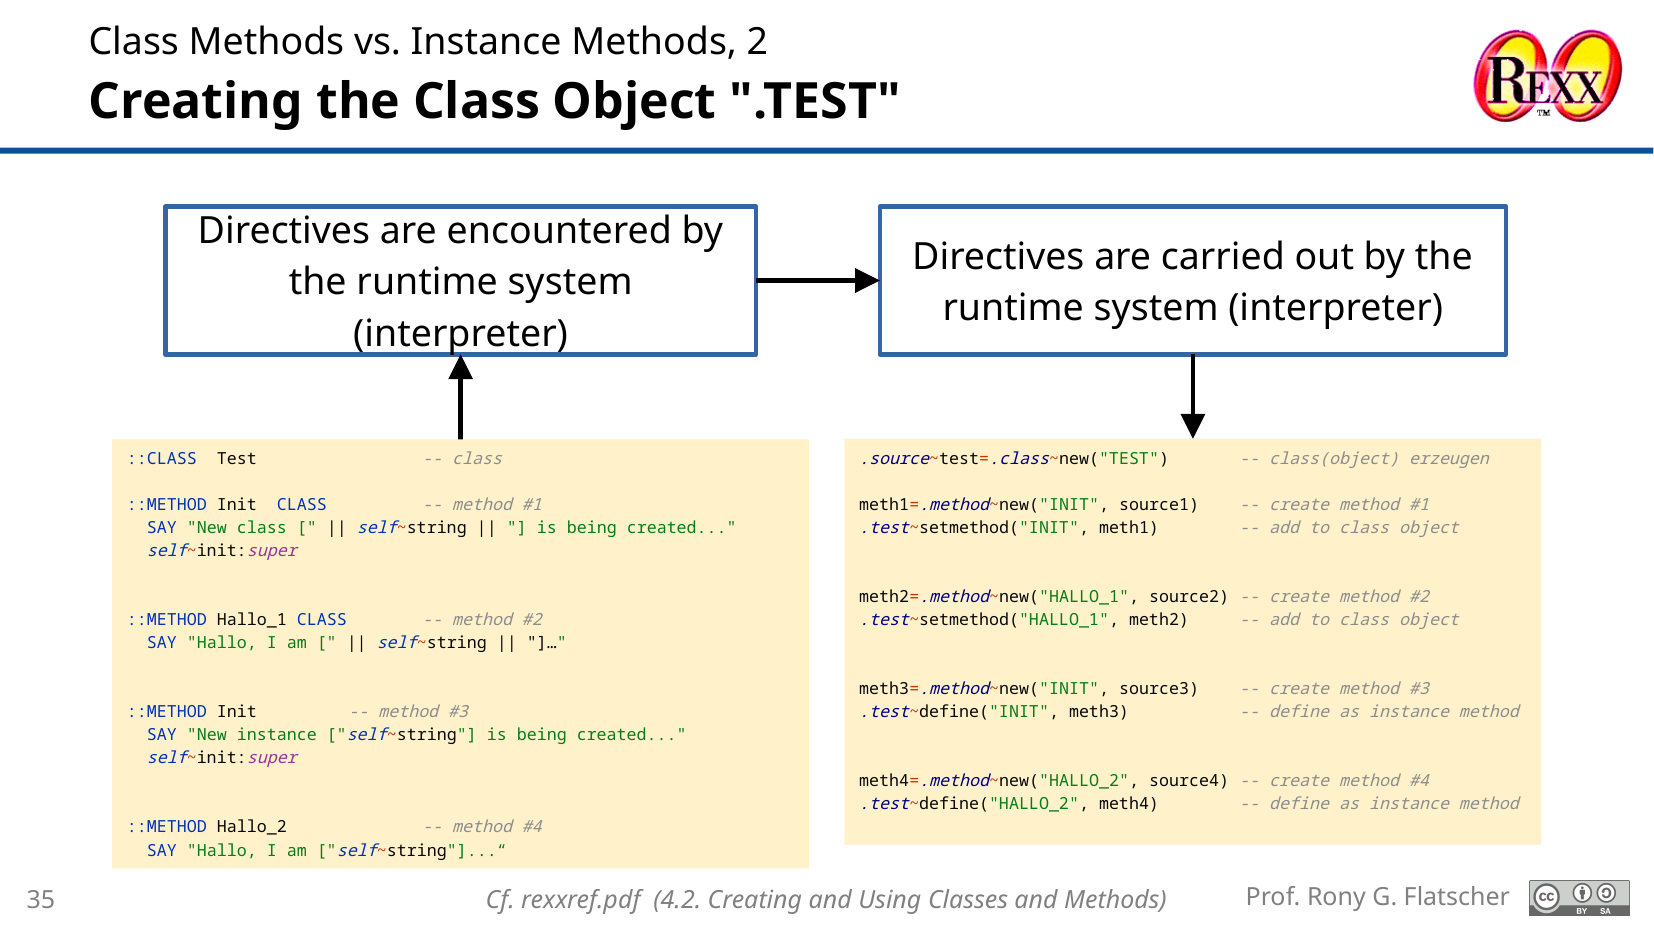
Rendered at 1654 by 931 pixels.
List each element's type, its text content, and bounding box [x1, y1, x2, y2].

text_box Directives are encountered by the runtime system (interpreter) [165, 206, 756, 355]
title Class Methods vs. Instance Methods, 2 Creating the Class Object ".TEST" [29, 0, 1654, 148]
text_box Cf. rexxref.pdf (4.2. Creating and Using Classes and Methods) [0, 874, 1654, 922]
text_box ::CLASS Test -- class ::METHOD Init CLASS -- method #1 SAY "New class [" || self~string || "] is being created..." self~init:super ::METHOD Hallo_1 CLASS -- method #2 SAY "Hallo, I am [" || self~string || "]…" ::METHOD Init -- method #3 SAY "New instance ["self~string"] is being created..." self~init:super ::METHOD Hallo_2 -- method #4 SAY "Hallo, I am ["self~string"]...“ [112, 439, 809, 846]
text_box Directives are carried out by the runtime system (interpreter) [879, 206, 1506, 355]
text_box .source~test=.class~new("TEST") -- class(object) erzeugen meth1=.method~new("INIT", source1) -- create method #1 .test~setmethod("INIT", meth1) -- add to class object meth2=.method~new("HALLO_1", source2) -- create method #2 .test~setmethod("HALLO_1", meth2) -- add to class object meth3=.method~new("INIT", source3) -- create method #3 .test~define("INIT", meth3) -- define as instance method meth4=.method~new("HALLO_2", source4) -- create method #4 .test~define("HALLO_2", meth4) -- define as instance method [844, 438, 1542, 845]
